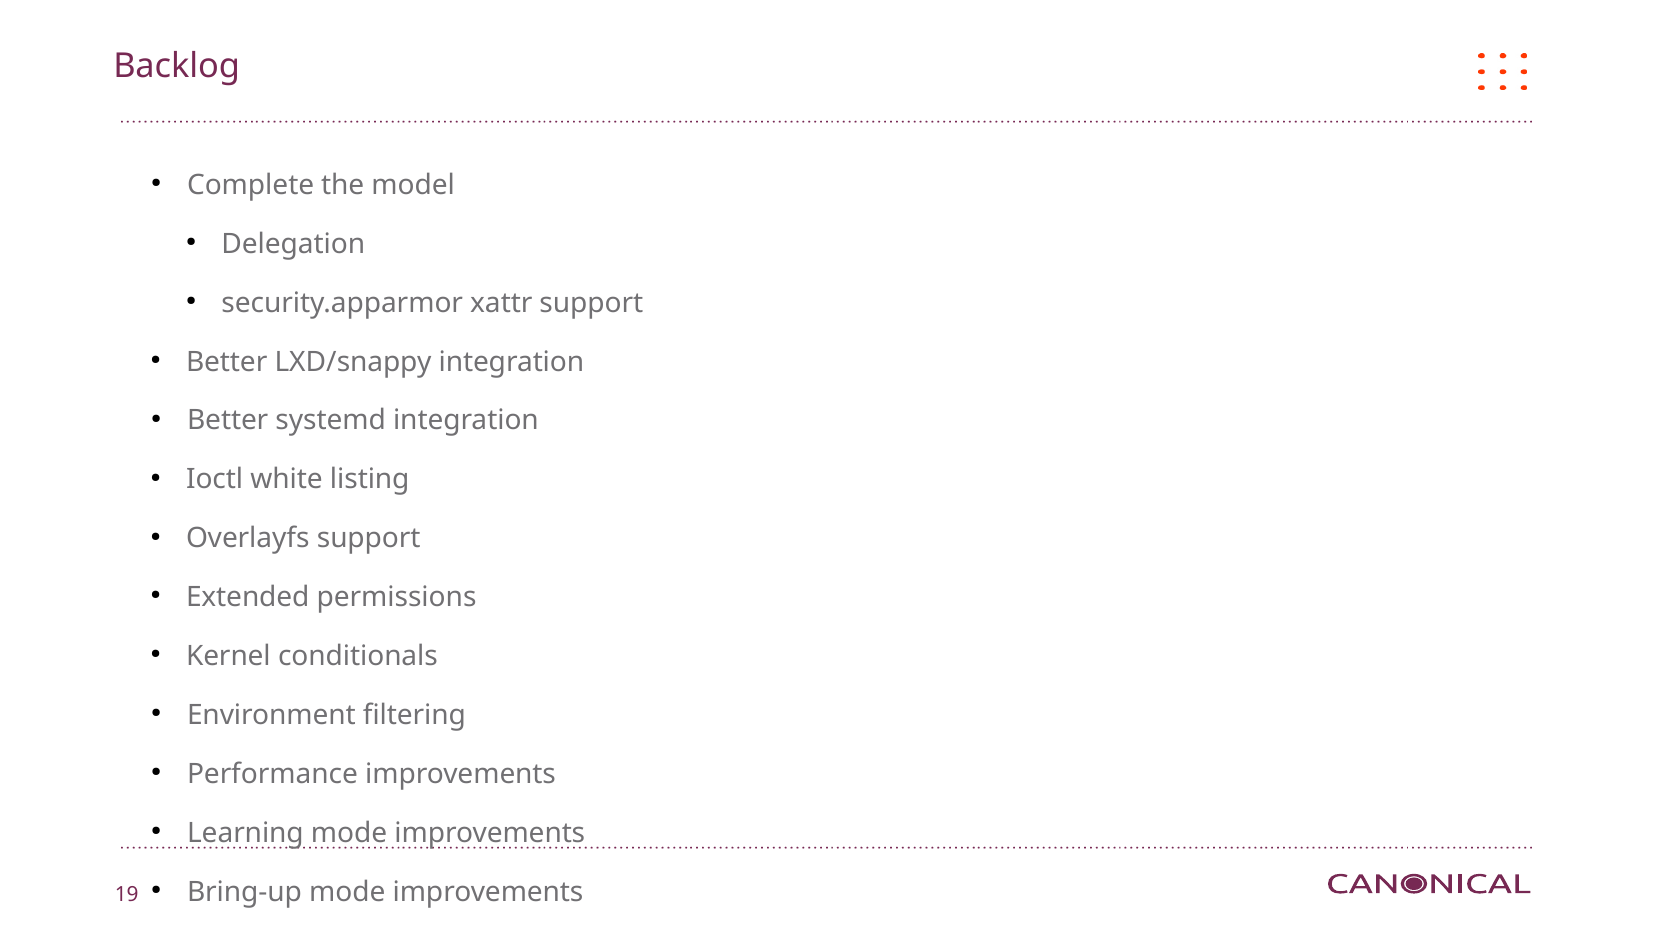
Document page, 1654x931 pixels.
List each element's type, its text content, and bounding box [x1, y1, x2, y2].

list Complete the model Delegation security.apparmor xattr support Better LXD/snappy integration Better systemd integration Ioctl white listing Overlayfs support Extended permissions Kernel conditionals Environment filtering Performance improvements Learning mode improvements Bring-up mode improvements Tool improvements ... [115, 155, 1540, 888]
picture [111, 119, 1533, 124]
picture [1478, 53, 1527, 90]
title Backlog [113, 48, 1382, 81]
